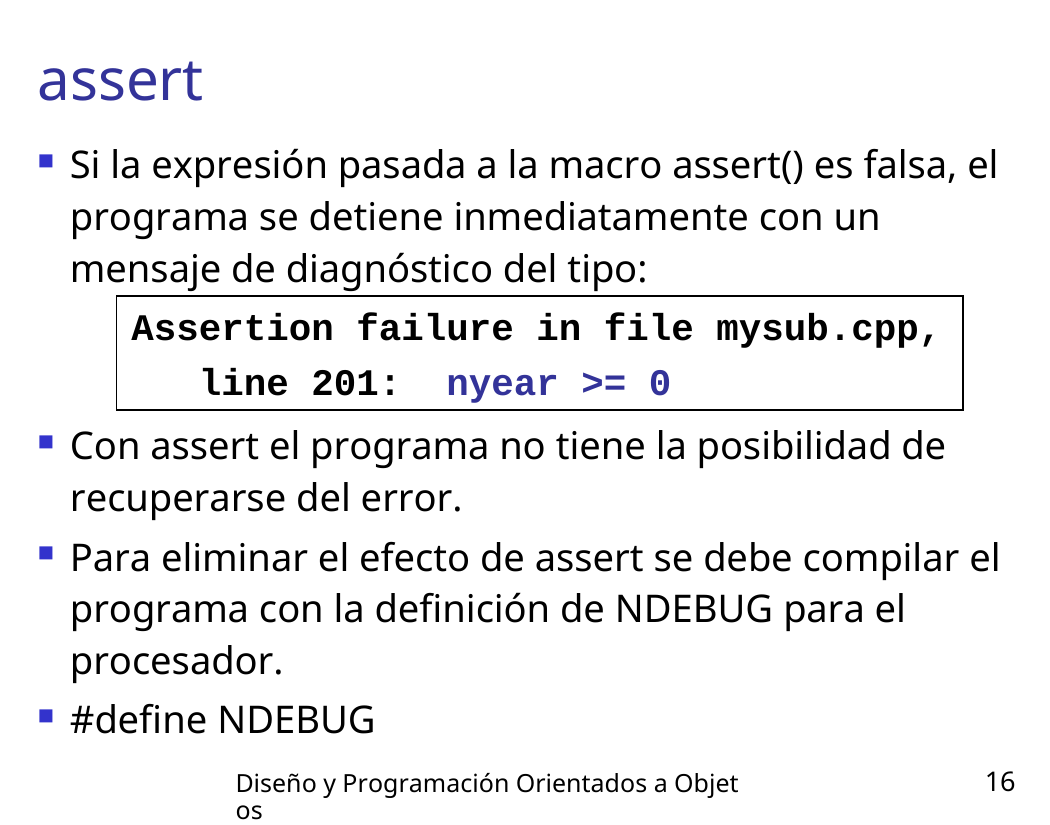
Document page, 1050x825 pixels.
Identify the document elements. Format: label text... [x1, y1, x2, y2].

title assert [37, 19, 1026, 129]
list Si la expresión pasada a la macro assert() es falsa, el programa se detiene inmediatamente con un mensaje de diagnóstico del tipo: Con assert el programa no tiene la posibilidad de recuperarse del error. Para eliminar el efecto de assert se debe compilar el programa con la definición de NDEBUG para el procesador. #define NDEBUG [37, 138, 1023, 751]
text_box Assertion failure in file mysub.cpp, line 201: nyear >= 0 [116, 295, 963, 411]
